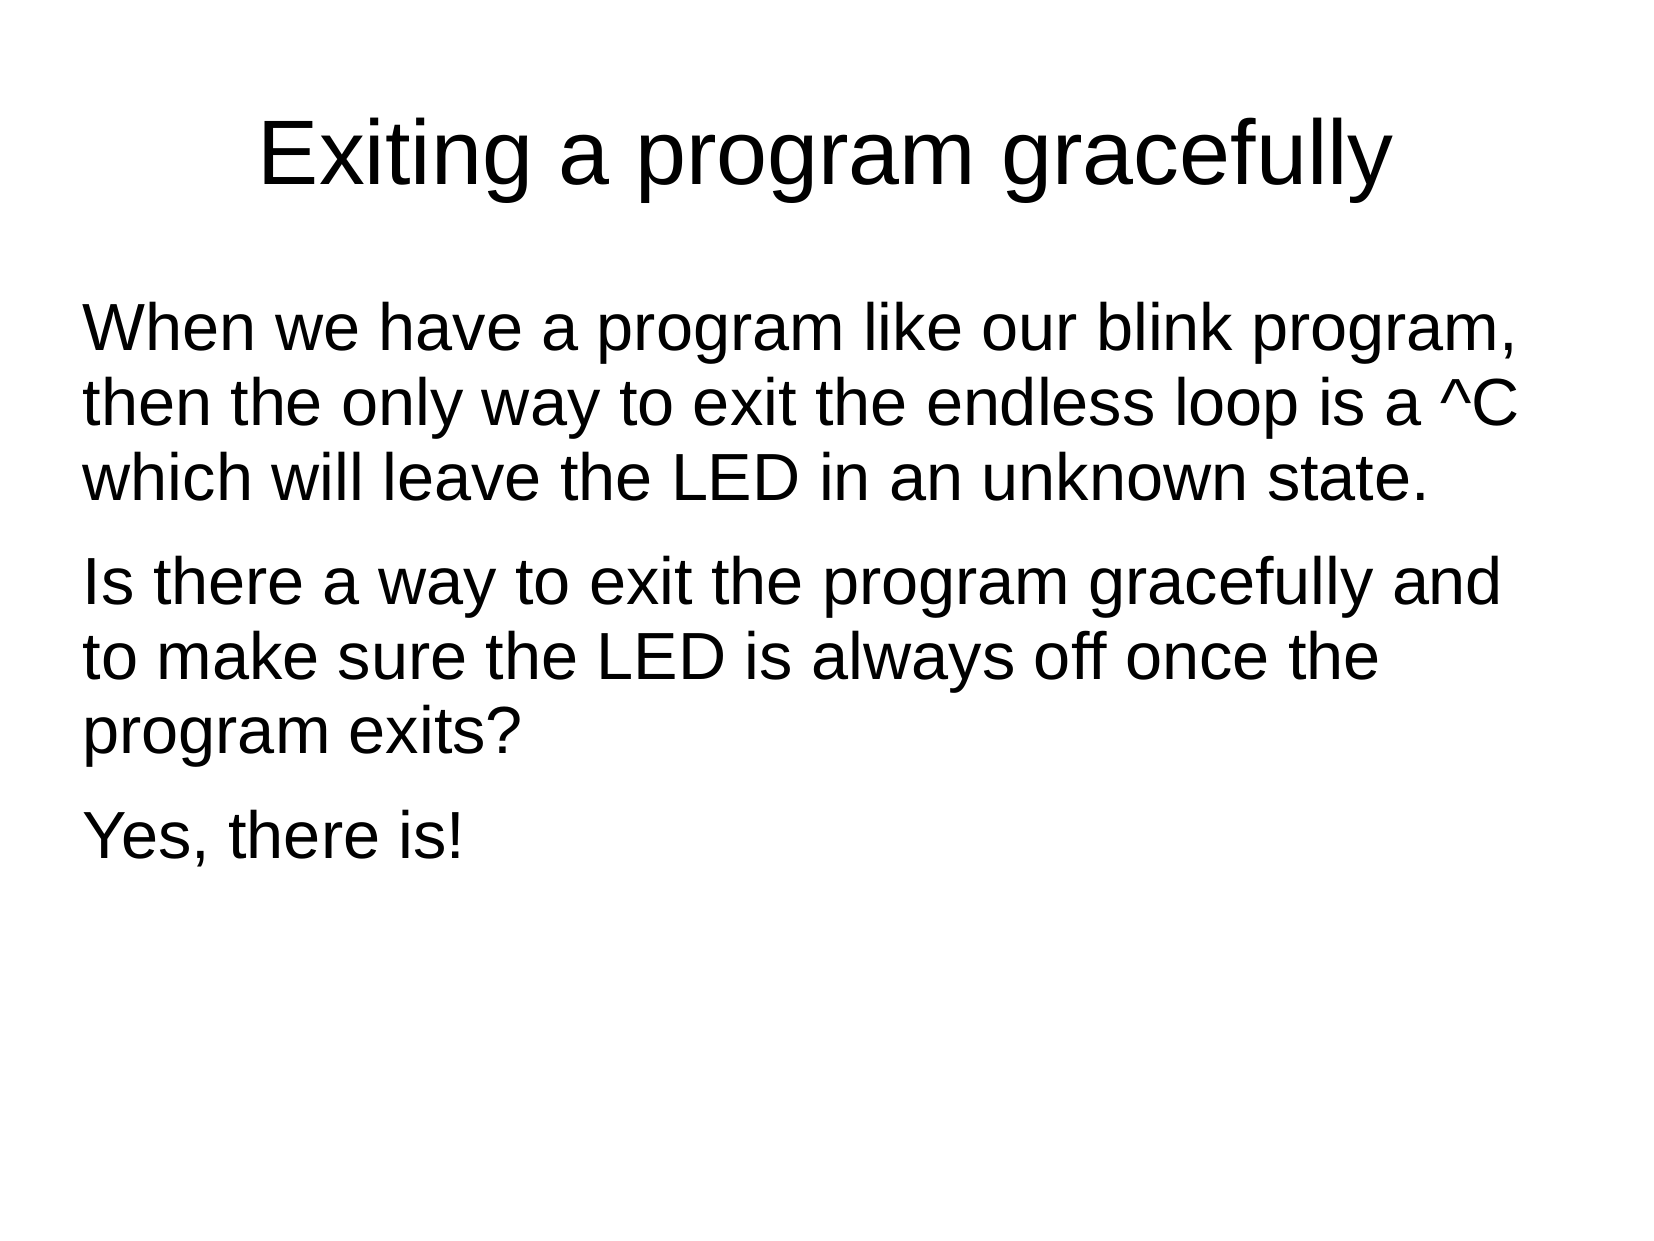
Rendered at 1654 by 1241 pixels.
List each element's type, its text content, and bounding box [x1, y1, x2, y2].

list When we have a program like our blink program, then the only way to exit the endless loop is a ^C which will leave the LED in an unknown state. Is there a way to exit the program gracefully and to make sure the LED is always off once the program exits? Yes, there is! [82, 290, 1571, 1010]
title Exiting a program gracefully [82, 49, 1571, 257]
